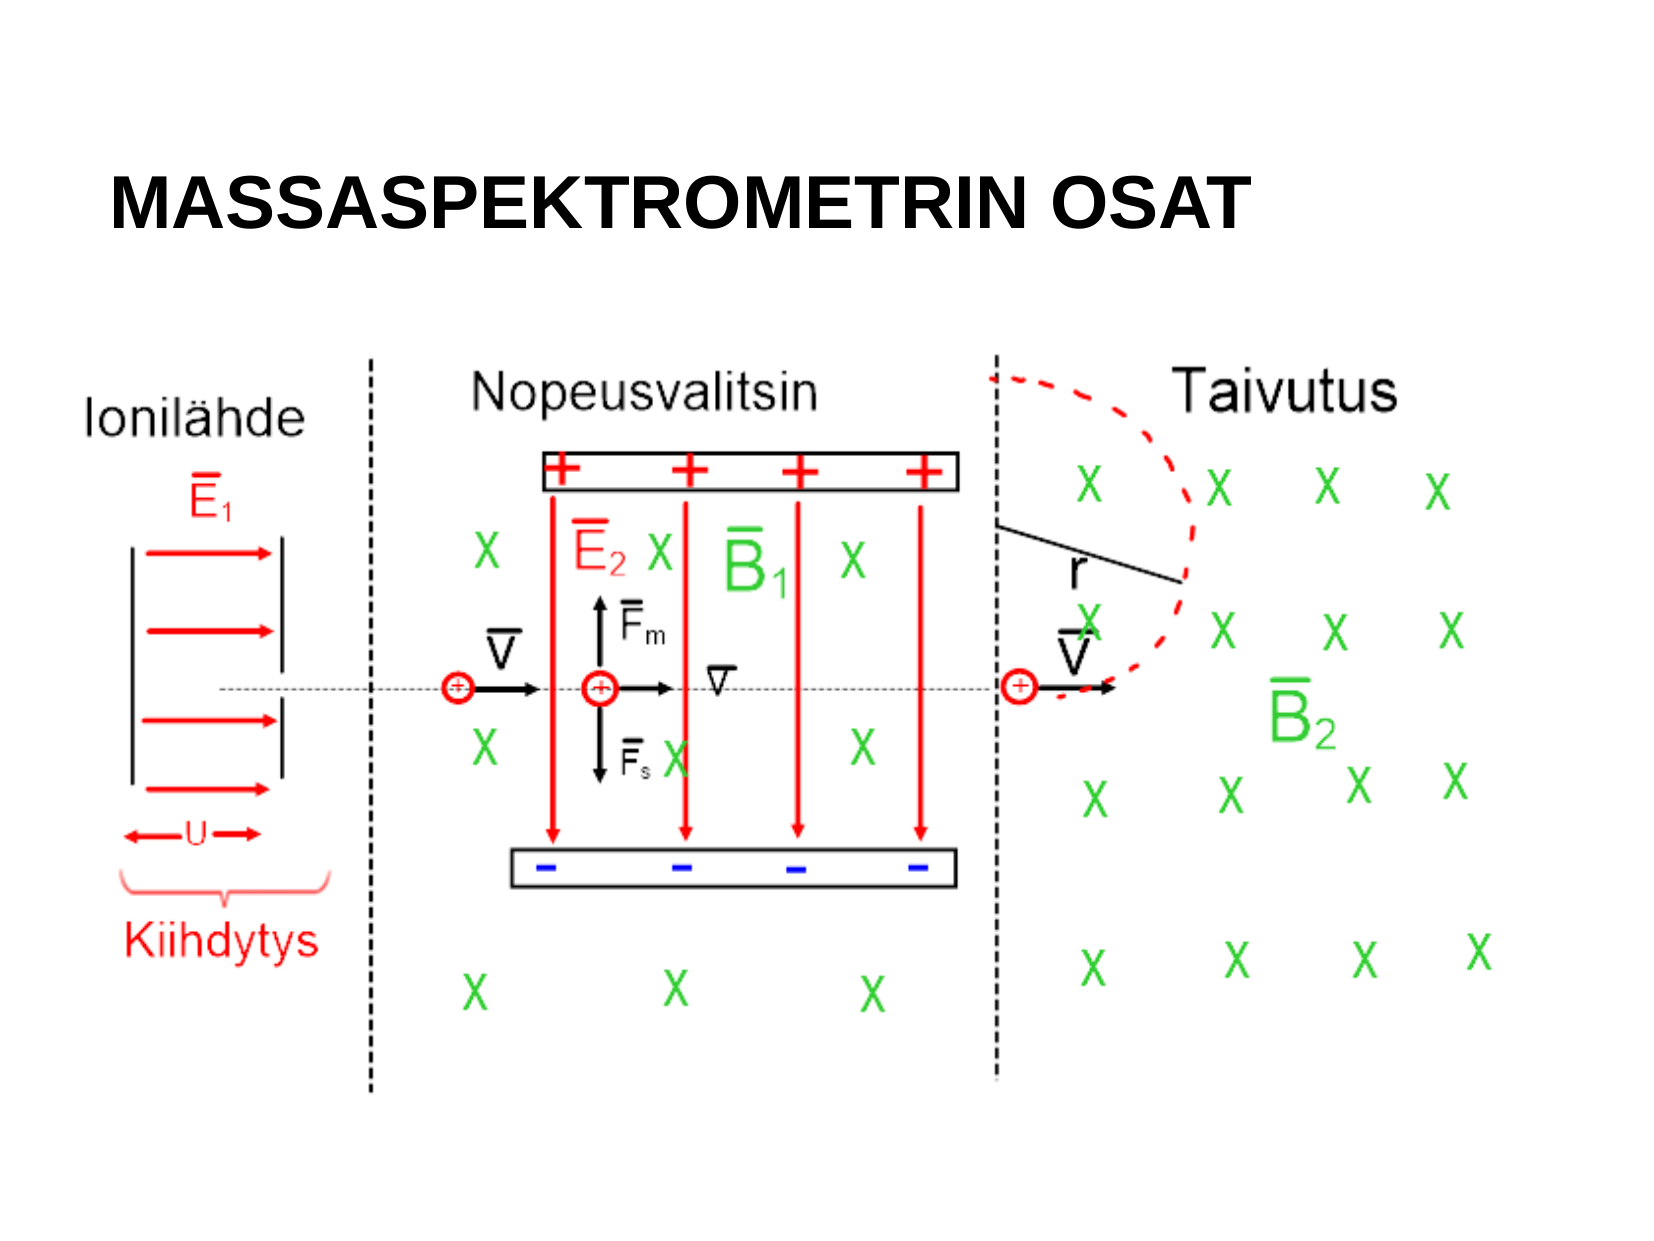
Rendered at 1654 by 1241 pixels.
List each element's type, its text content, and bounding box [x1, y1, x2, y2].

picture [23, 318, 1607, 1131]
text_box MASSASPEKTROMETRIN OSAT [94, 153, 1269, 253]
